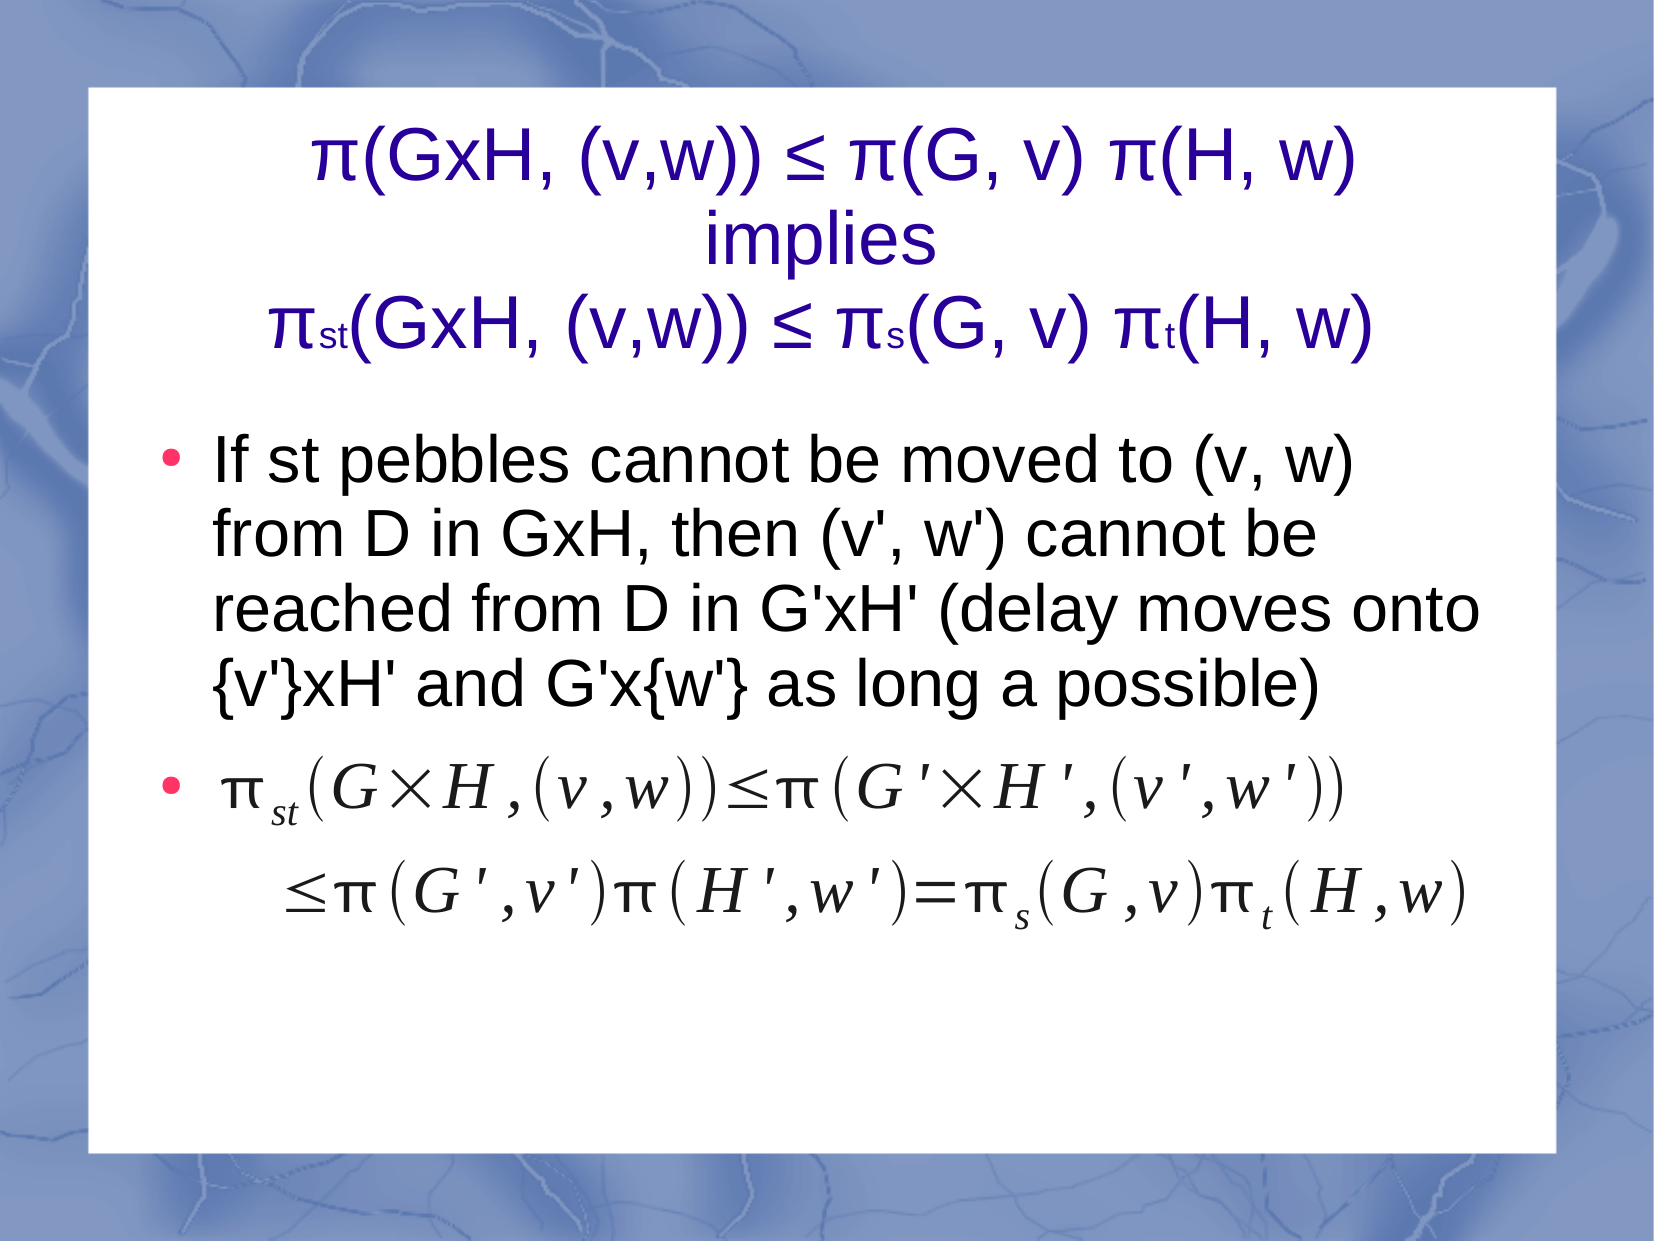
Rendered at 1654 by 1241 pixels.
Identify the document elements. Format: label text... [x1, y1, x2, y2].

list If st pebbles cannot be moved to (v, w) from D in GxH, then (v', w') cannot be reached from D in G'xH' (delay moves onto {v'}xH' and G'x{w'} as long a possible) [141, 421, 1501, 1051]
picture [0, 0, 1654, 1241]
chart [262, 853, 1486, 938]
chart [203, 750, 1365, 834]
title π(GxH, (v,w)) ≤ π(G, v) π(H, w) implies πst(GxH, (v,w)) ≤ πs(G, v) πt(H, w) [112, 112, 1530, 365]
